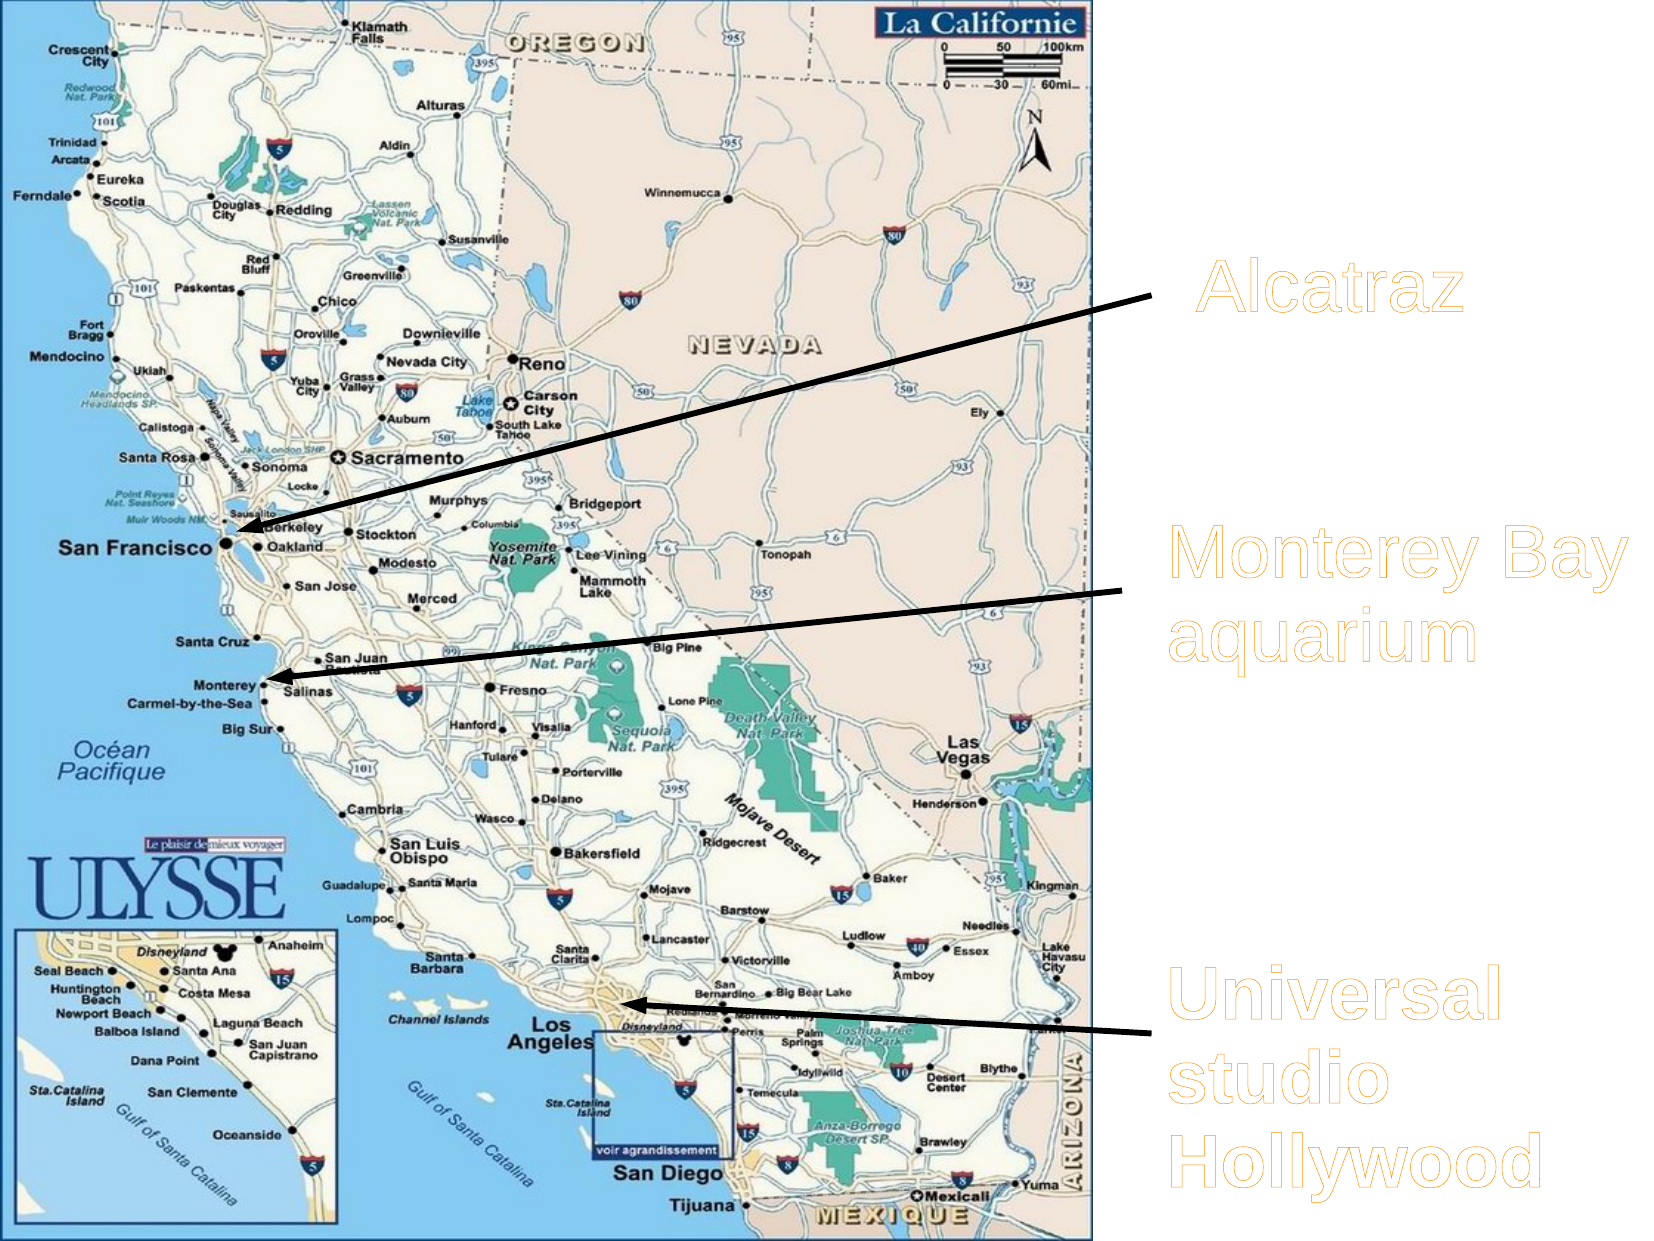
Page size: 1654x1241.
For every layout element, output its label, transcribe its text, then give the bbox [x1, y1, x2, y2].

text_box Universal studio Hollywood [1151, 943, 1595, 1211]
text_box Alcatraz [1181, 236, 1625, 336]
picture [0, 0, 1093, 1241]
text_box Monterey Bay aquarium [1151, 501, 1654, 685]
